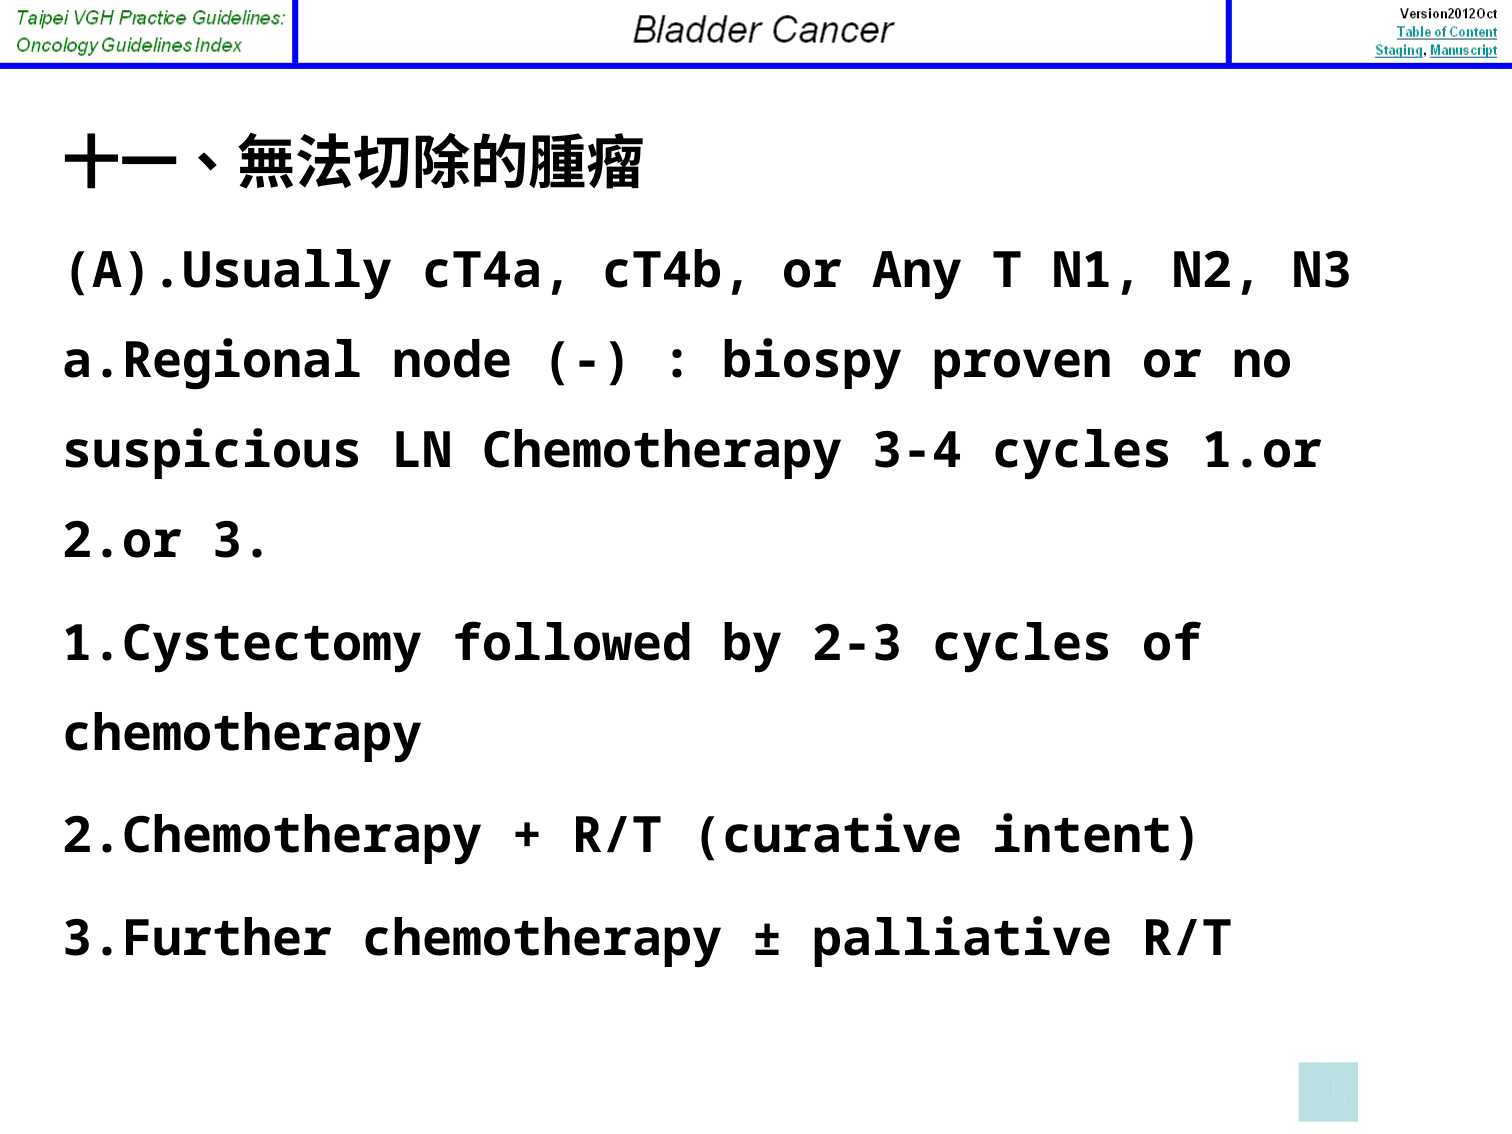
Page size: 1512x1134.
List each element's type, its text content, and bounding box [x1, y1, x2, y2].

text_box 十一、無法切除的腫瘤 (A).Usually cT4a, cT4b, or Any T N1, N2, N3 a.Regional node (-) : biospy proven or no suspicious LN Chemotherapy 3-4 cycles 1.or 2.or 3. 1.Cystectomy followed by 2-3 cycles of chemotherapy 2.Chemotherapy + R/T (curative intent) 3.Further chemotherapy ± palliative R/T [47, 83, 1477, 803]
